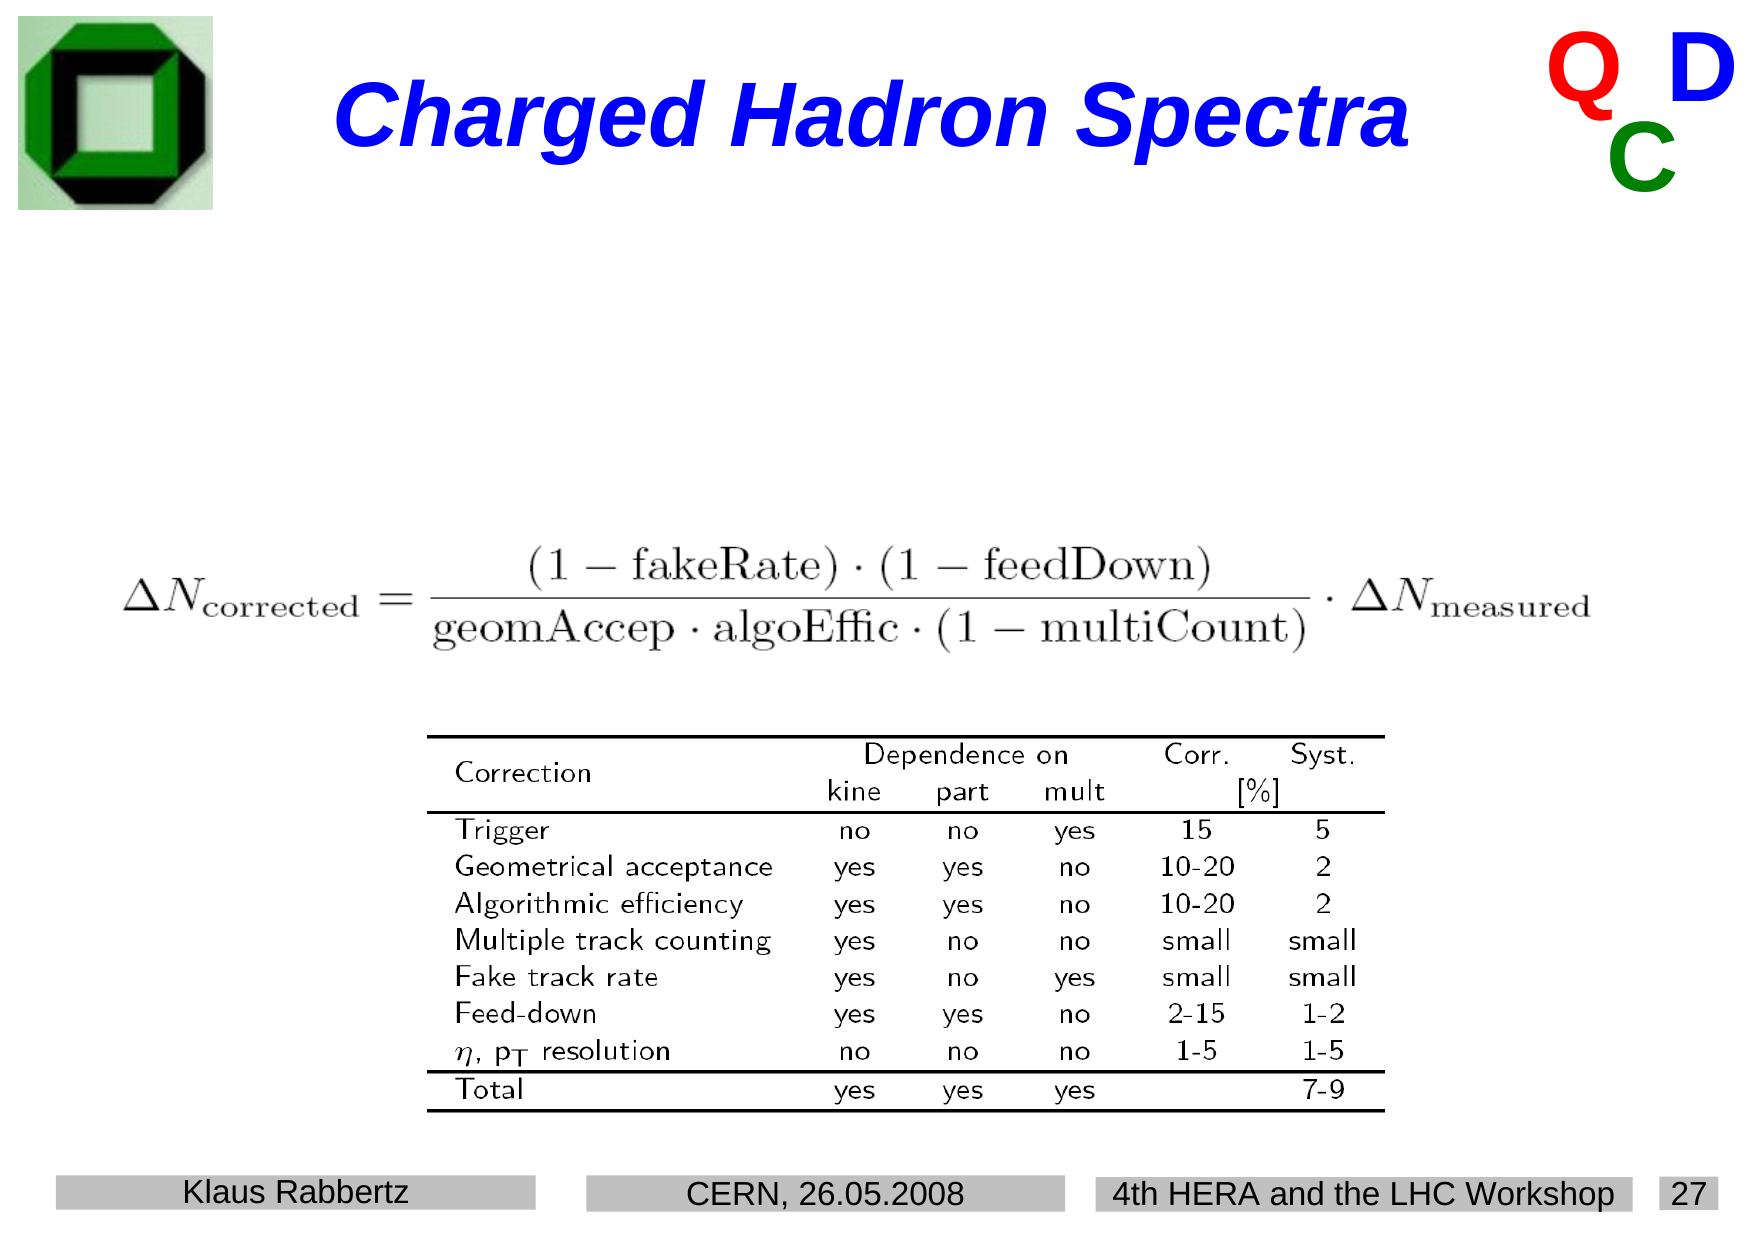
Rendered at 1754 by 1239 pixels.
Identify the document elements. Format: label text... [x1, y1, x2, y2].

picture [18, 16, 213, 210]
title Charged Hadron Spectra [220, 16, 1525, 213]
picture [112, 525, 1602, 665]
picture [421, 731, 1393, 1120]
